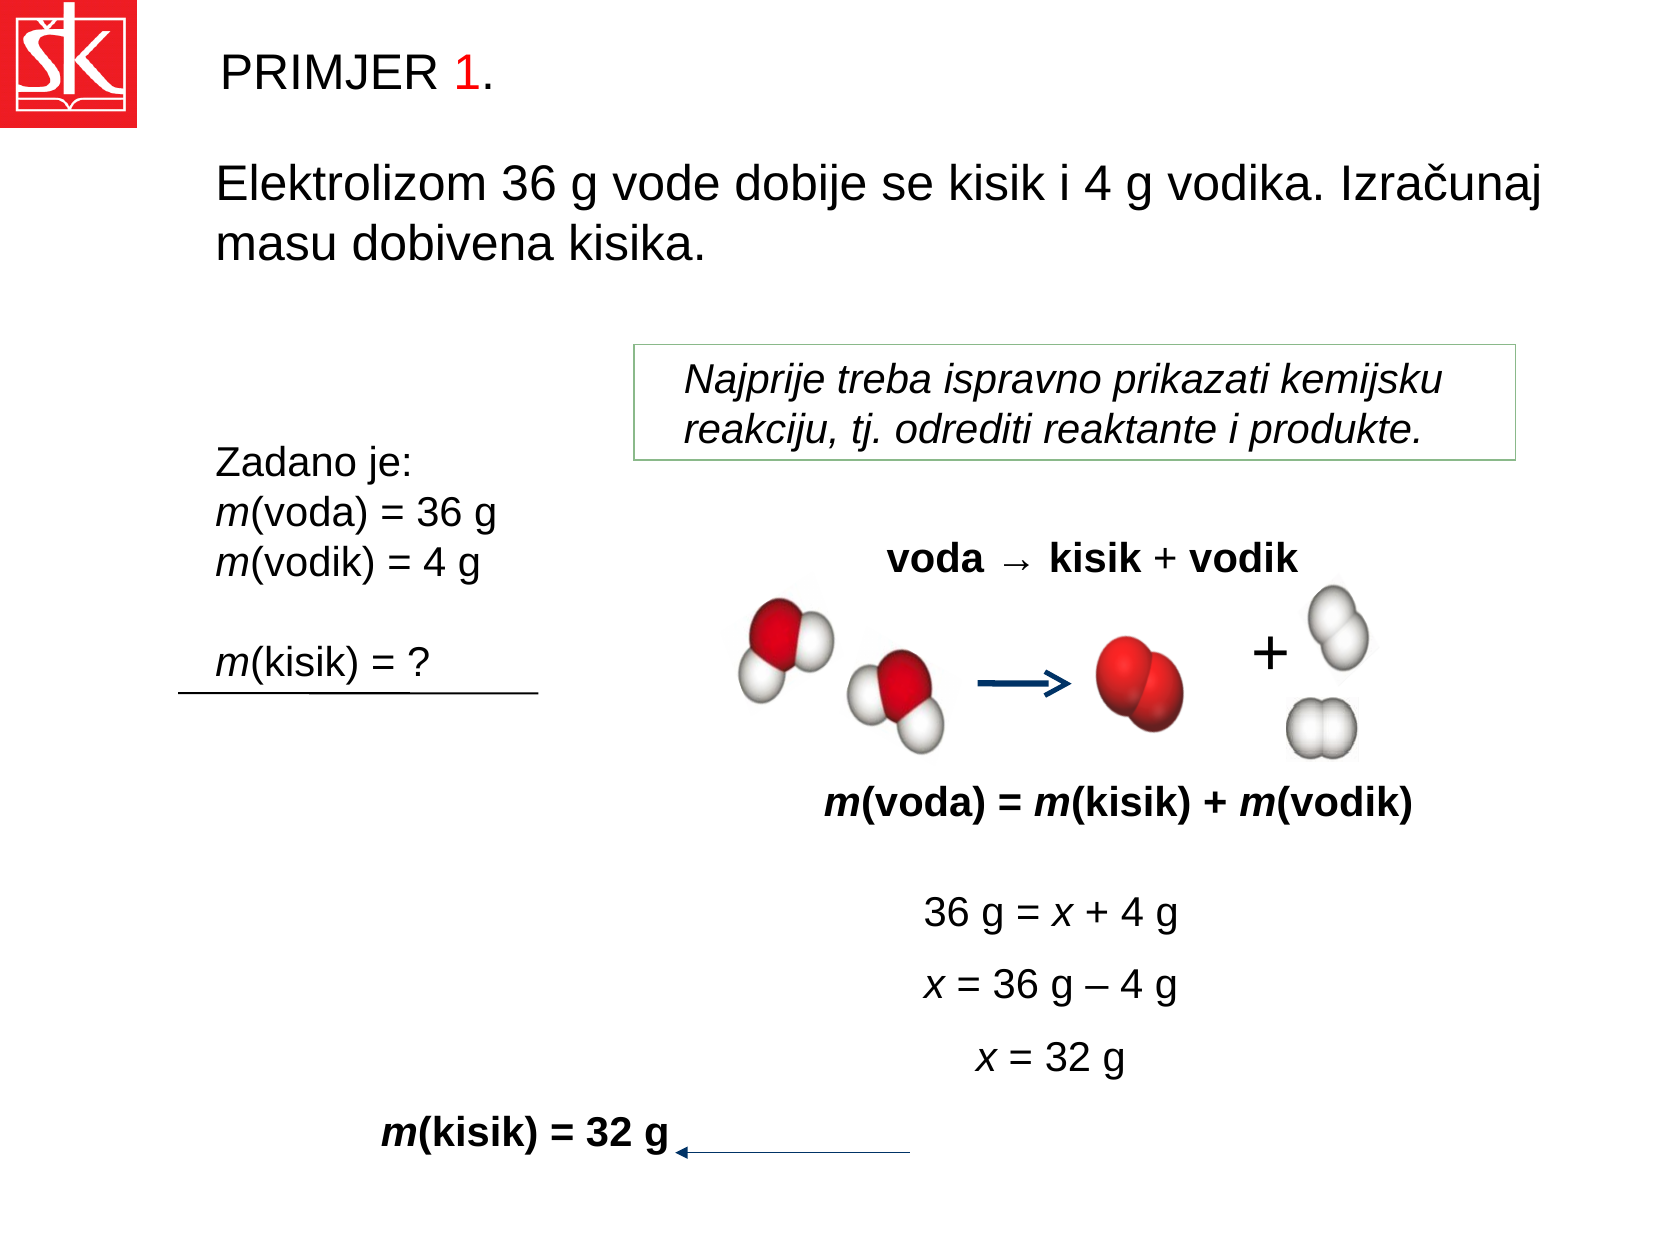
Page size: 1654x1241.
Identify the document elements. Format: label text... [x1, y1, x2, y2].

picture [1286, 697, 1359, 762]
picture [0, 0, 137, 128]
text_box voda → kisik + vodik [716, 523, 1434, 590]
text_box m(voda) = m(kisik) + m(vodik) [773, 766, 1429, 833]
picture [1079, 612, 1200, 756]
text_box PRIMJER 1. [169, 32, 511, 108]
text_box 36 g = x + 4 g x = 36 g – 4 g x = 32 g [675, 877, 1392, 1088]
picture [1297, 590, 1380, 687]
text_box Elektrolizom 36 g vode dobije se kisik i 4 g vodika. Izračunaj masu dobivena kisika. [165, 142, 1627, 278]
picture [839, 626, 962, 766]
picture [720, 590, 844, 717]
text_box + [1220, 601, 1264, 697]
text_box Zadano je: m(voda) = 36 g m(vodik) = 4 g m(kisik) = ? [165, 426, 579, 743]
text_box Najprije treba ispravno prikazati kemijsku reakciju, tj. odrediti reaktante i produkte. [633, 344, 1516, 460]
text_box m(kisik) = 32 g [330, 1097, 786, 1164]
